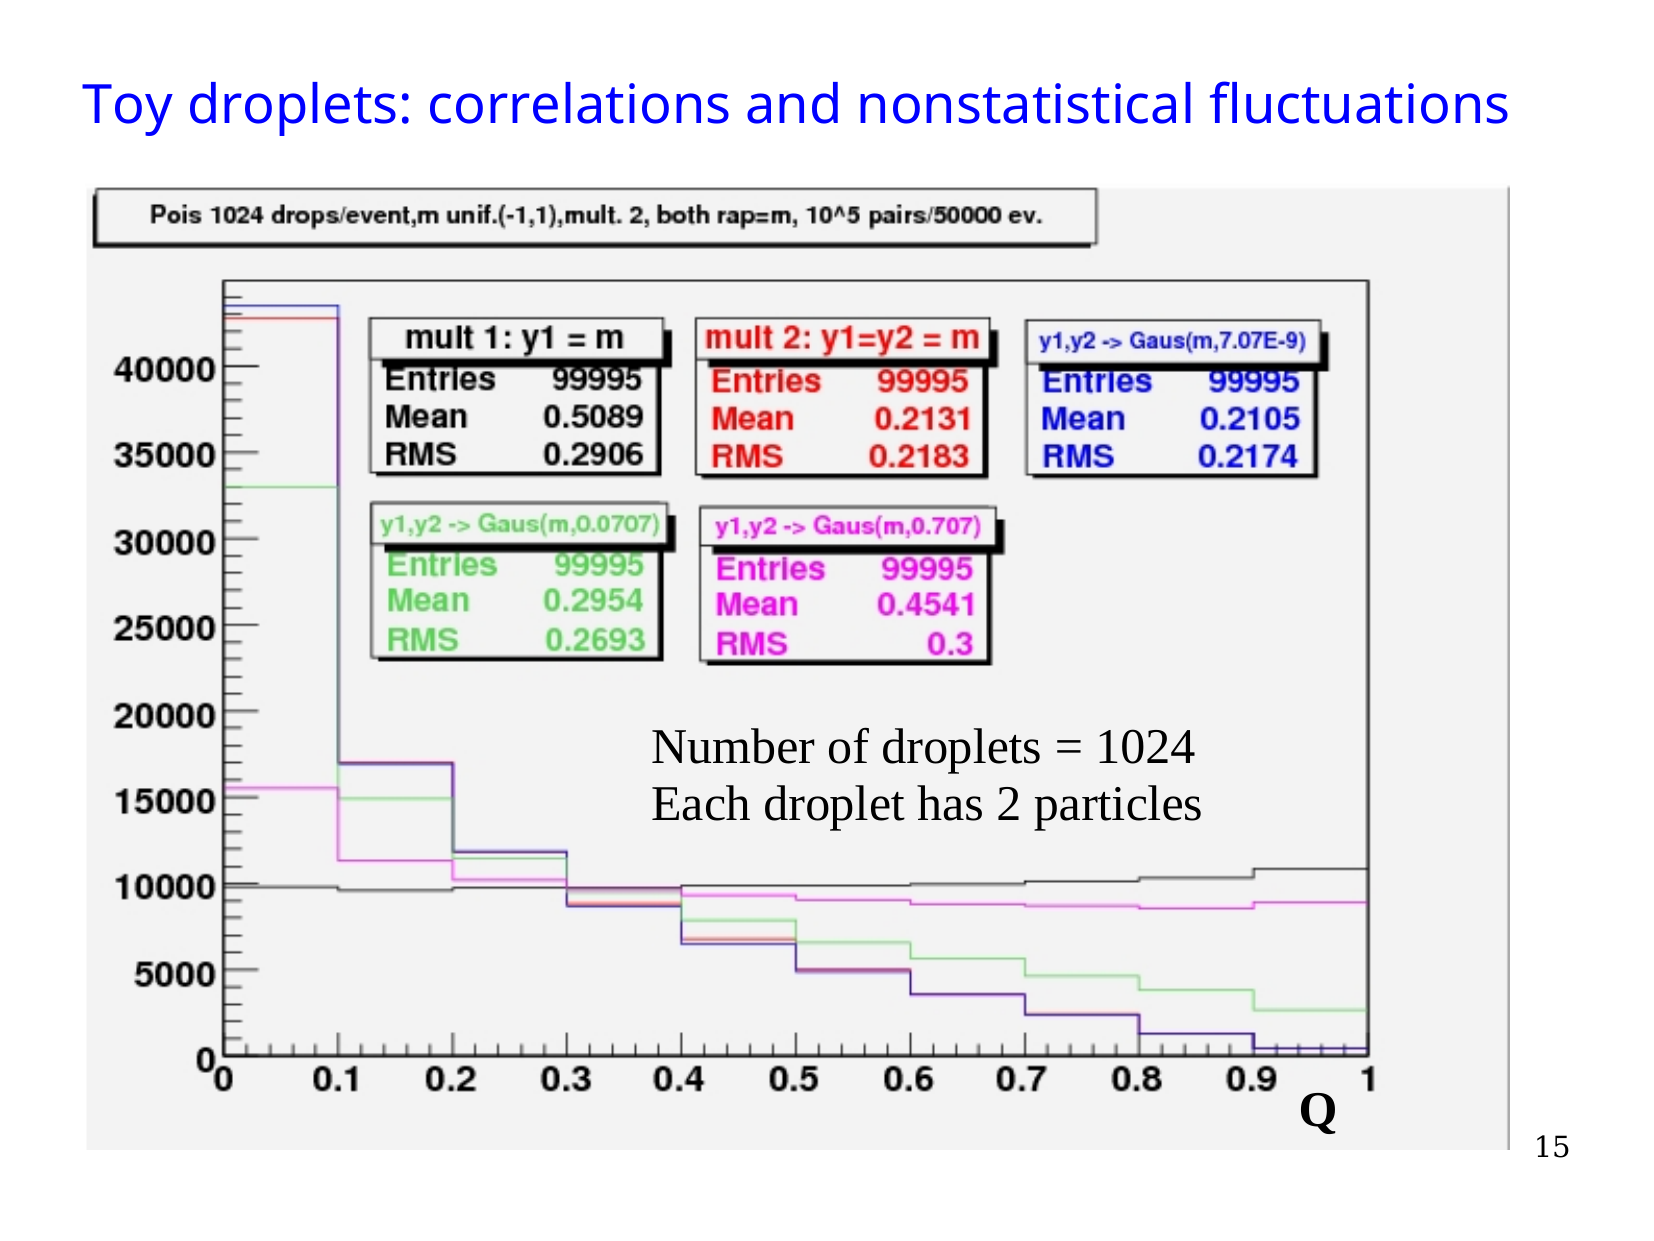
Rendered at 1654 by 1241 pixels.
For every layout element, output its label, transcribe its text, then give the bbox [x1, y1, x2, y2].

picture [85, 180, 1510, 1150]
title Toy droplets: correlations and nonstatistical fluctuations [82, 39, 1571, 166]
chart [1297, 1080, 1654, 1241]
chart [649, 716, 1654, 895]
